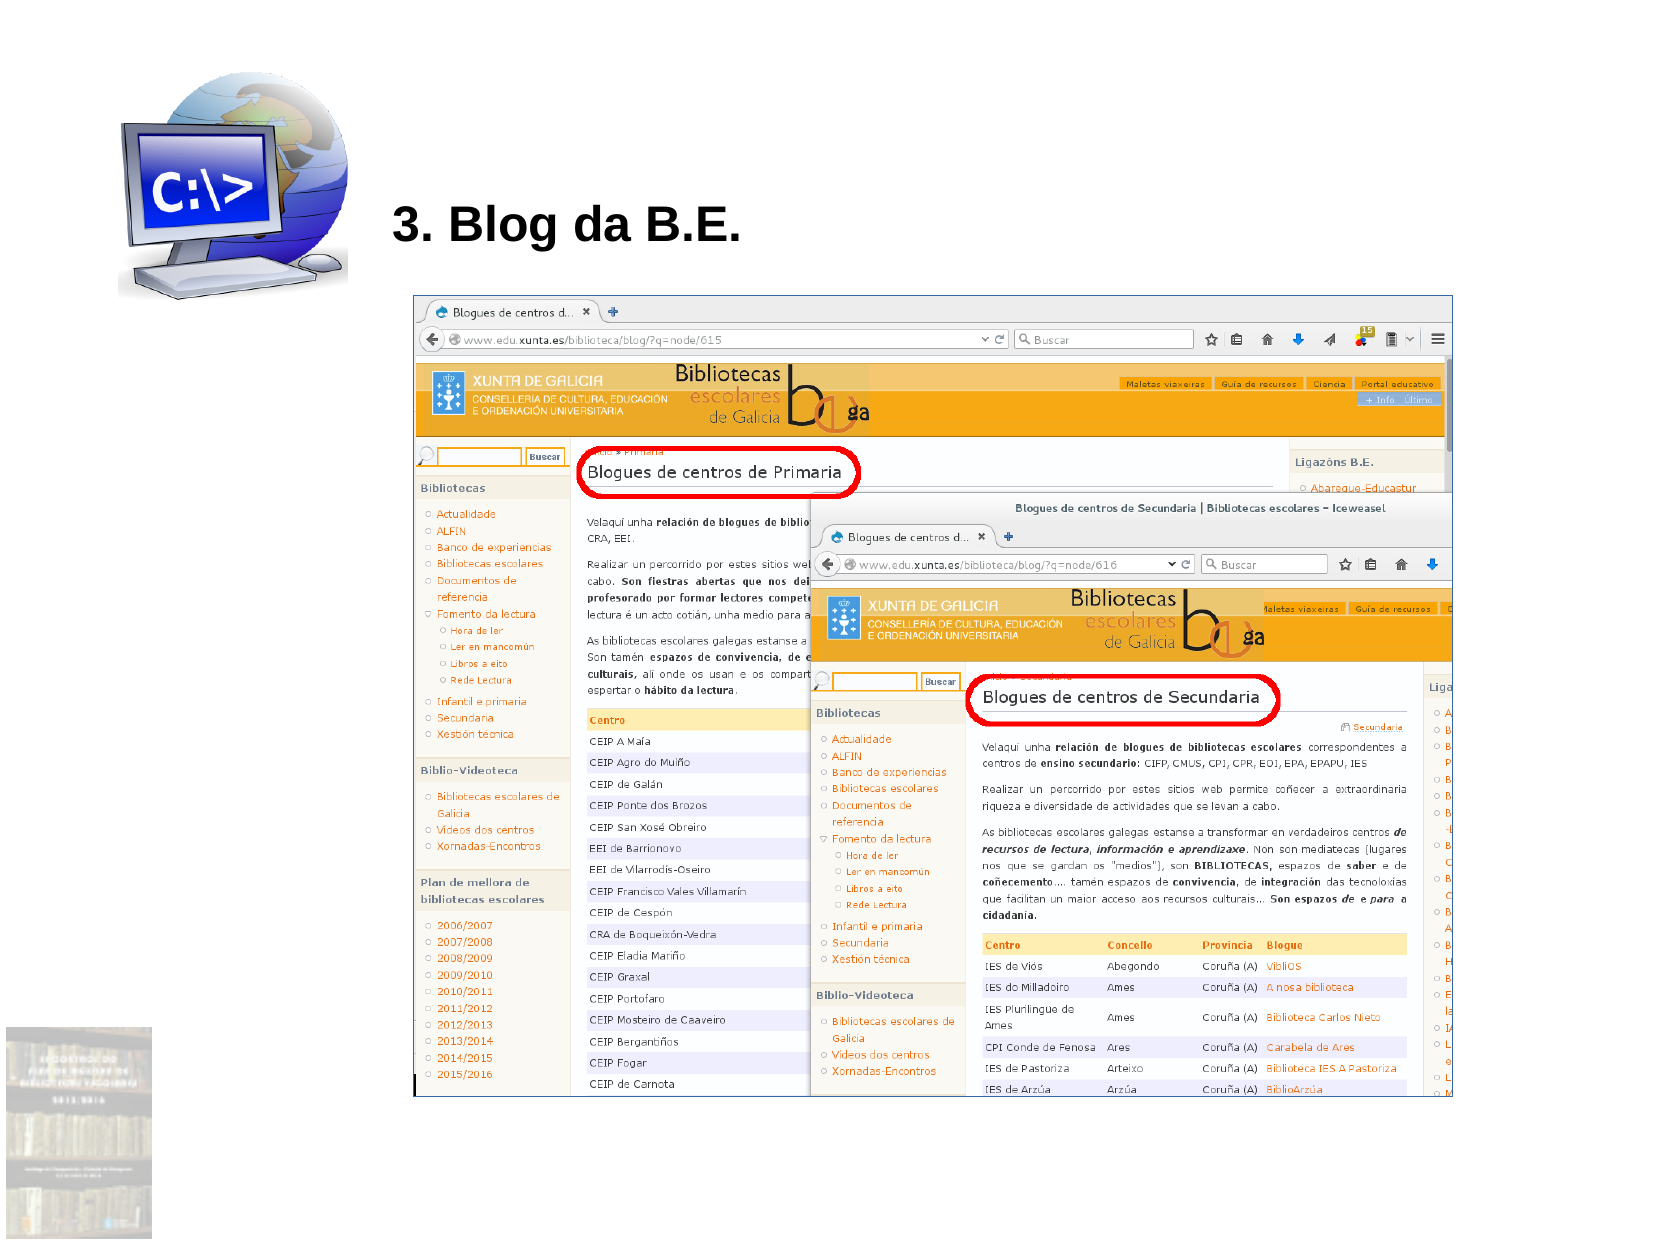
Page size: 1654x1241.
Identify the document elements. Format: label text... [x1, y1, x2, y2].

picture [118, 70, 348, 301]
text_box 3. Blog da B.E. [377, 188, 1241, 260]
picture [6, 1027, 152, 1239]
picture [413, 295, 1453, 1097]
